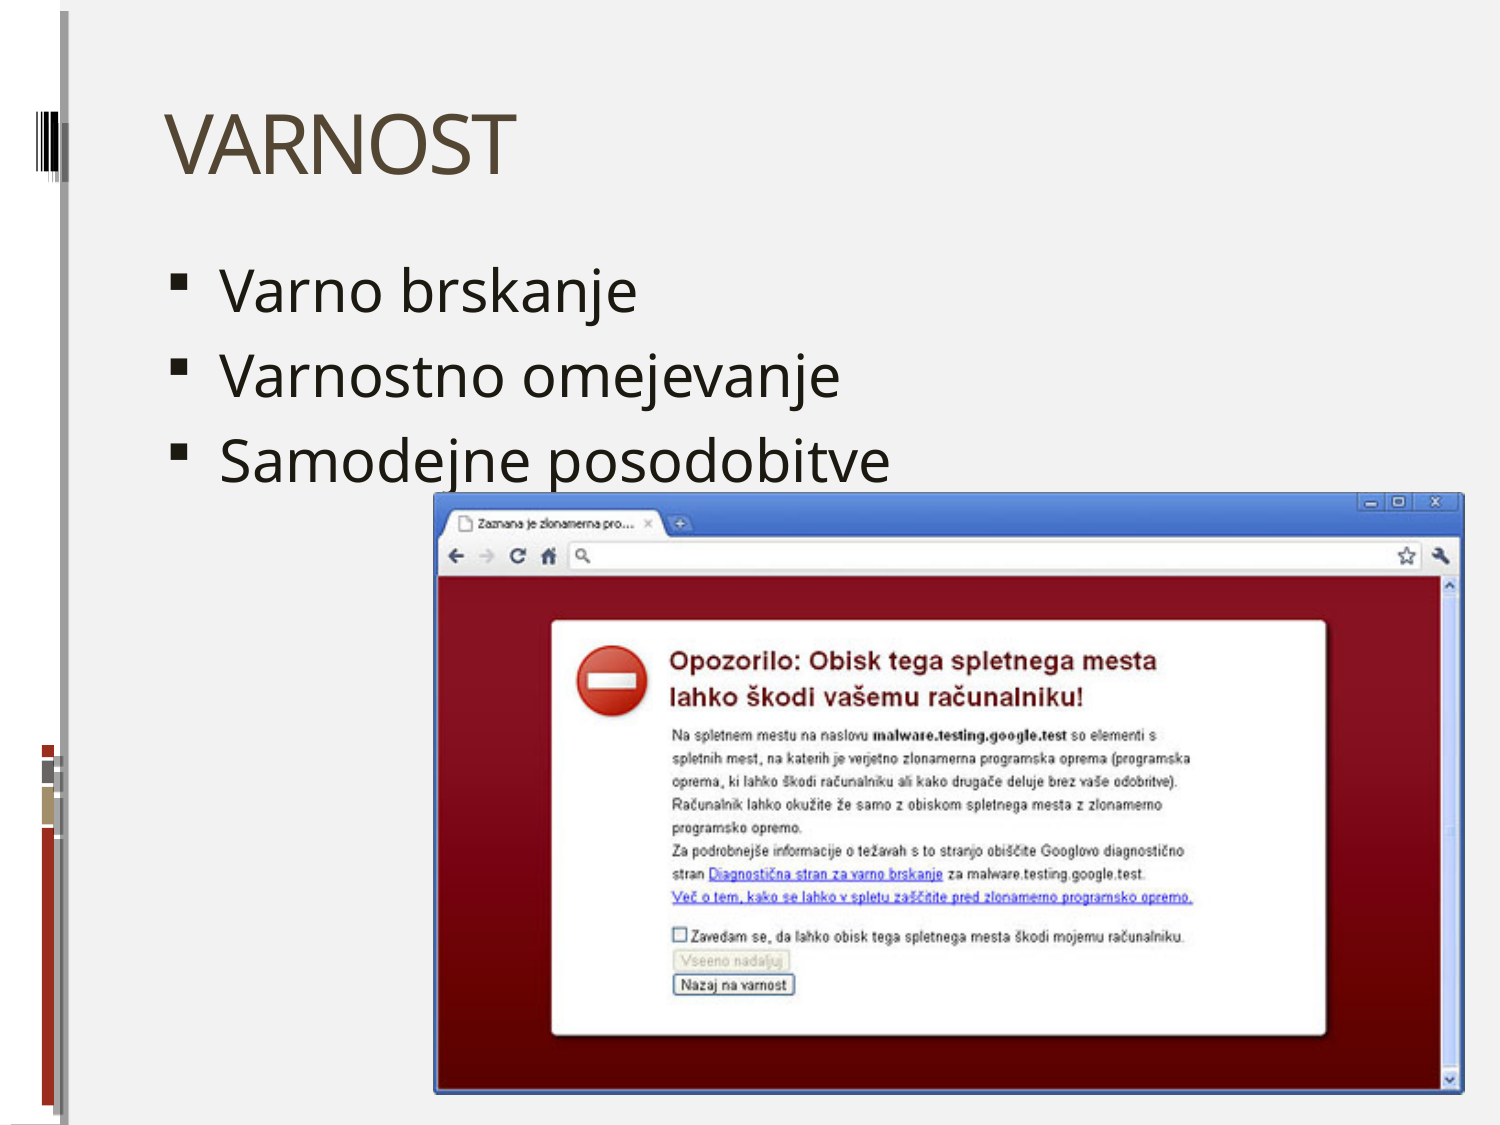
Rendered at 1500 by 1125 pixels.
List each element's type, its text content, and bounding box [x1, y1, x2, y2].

title VARNOST [150, 84, 1425, 235]
picture [433, 492, 1465, 1095]
list Varno brskanje Varnostno omejevanje Samodejne posodobitve [140, 246, 1407, 504]
